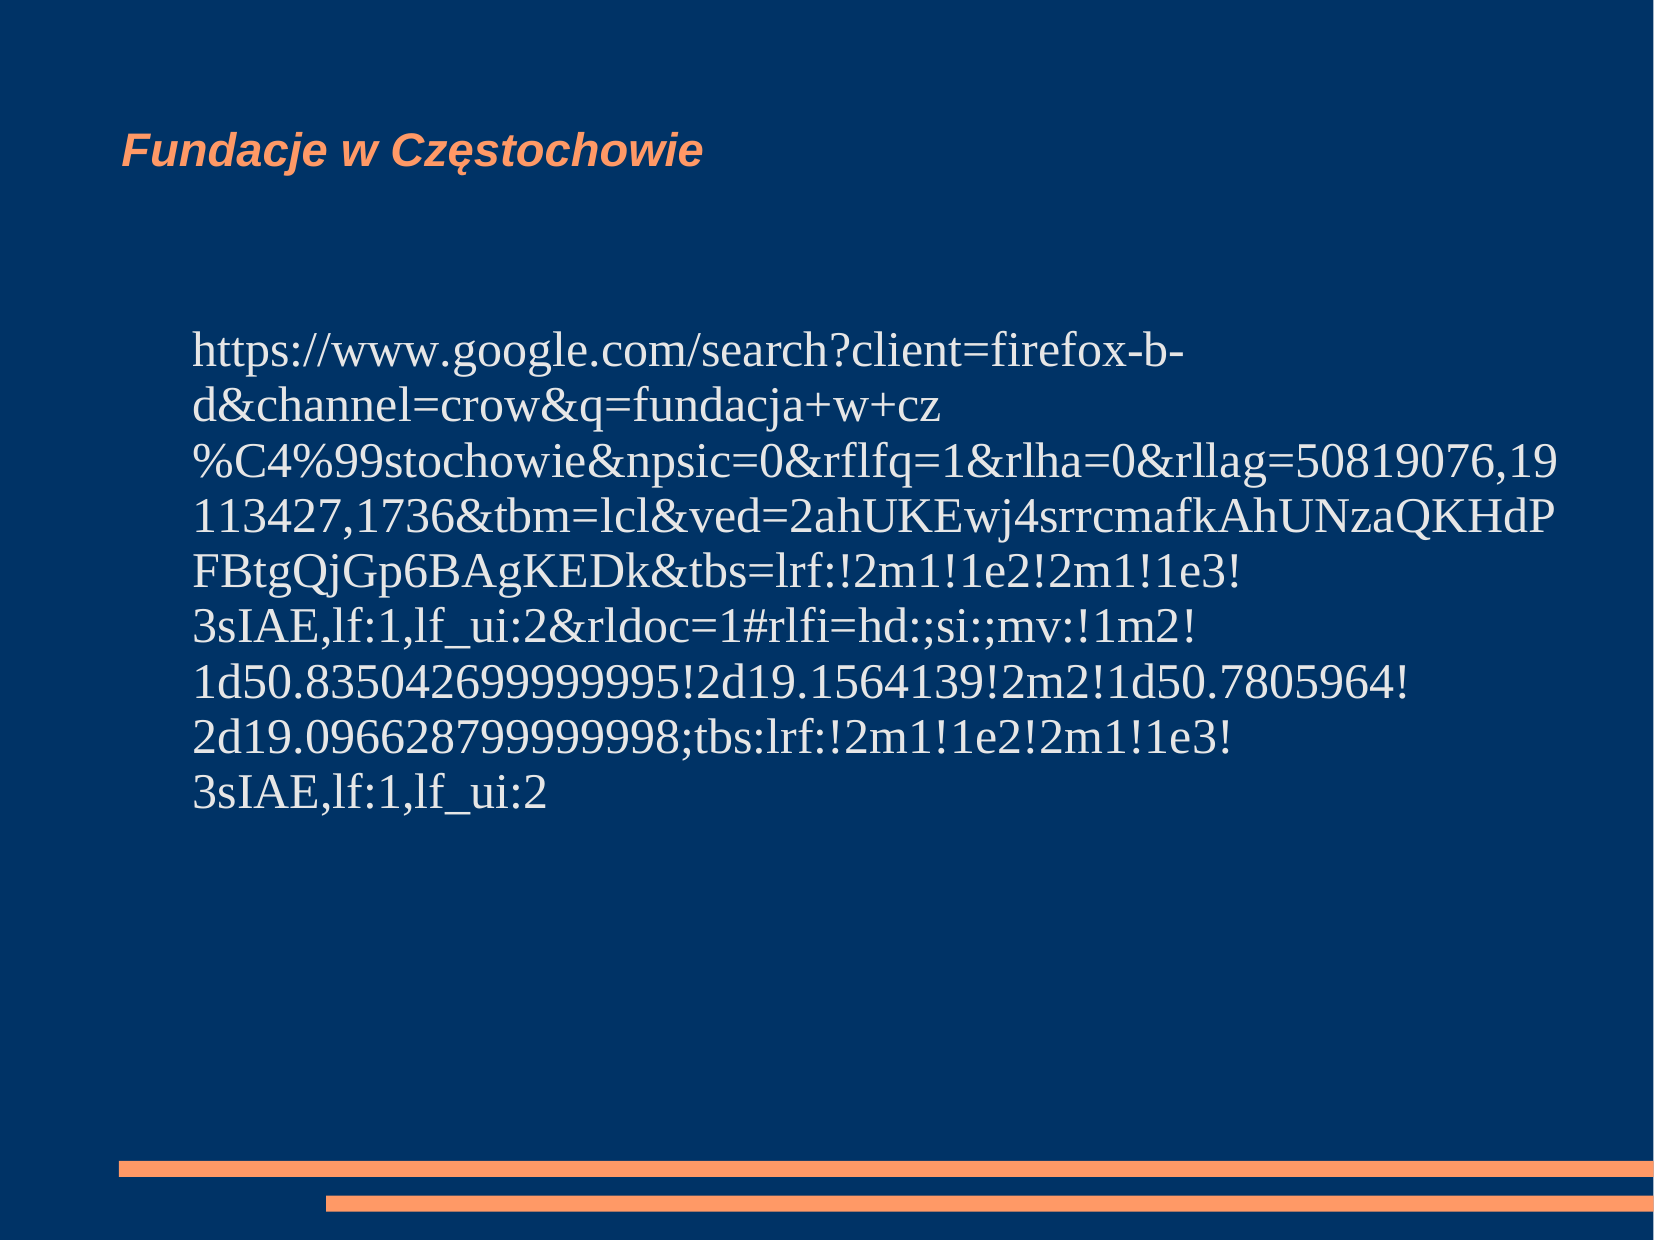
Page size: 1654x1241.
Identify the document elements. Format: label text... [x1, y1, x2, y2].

list https://www.google.com/search?client=firefox-b-d&channel=crow&q=fundacja+w+cz%C4%99stochowie&npsic=0&rflfq=1&rlha=0&rllag=50819076,19113427,1736&tbm=lcl&ved=2ahUKEwj4srrcmafkAhUNzaQKHdPFBtgQjGp6BAgKEDk&tbs=lrf:!2m1!1e2!2m1!1e3!3sIAE,lf:1,lf_ui:2&rldoc=1#rlfi=hd:;si:;mv:!1m2!1d50.835042699999995!2d19.1564139!2m2!1d50.7805964!2d19.096628799999998;tbs:lrf:!2m1!1e2!2m1!1e3!3sIAE,lf:1,lf_ui:2 [121, 322, 1561, 1132]
title Fundacje w Częstochowie [121, 46, 1534, 254]
